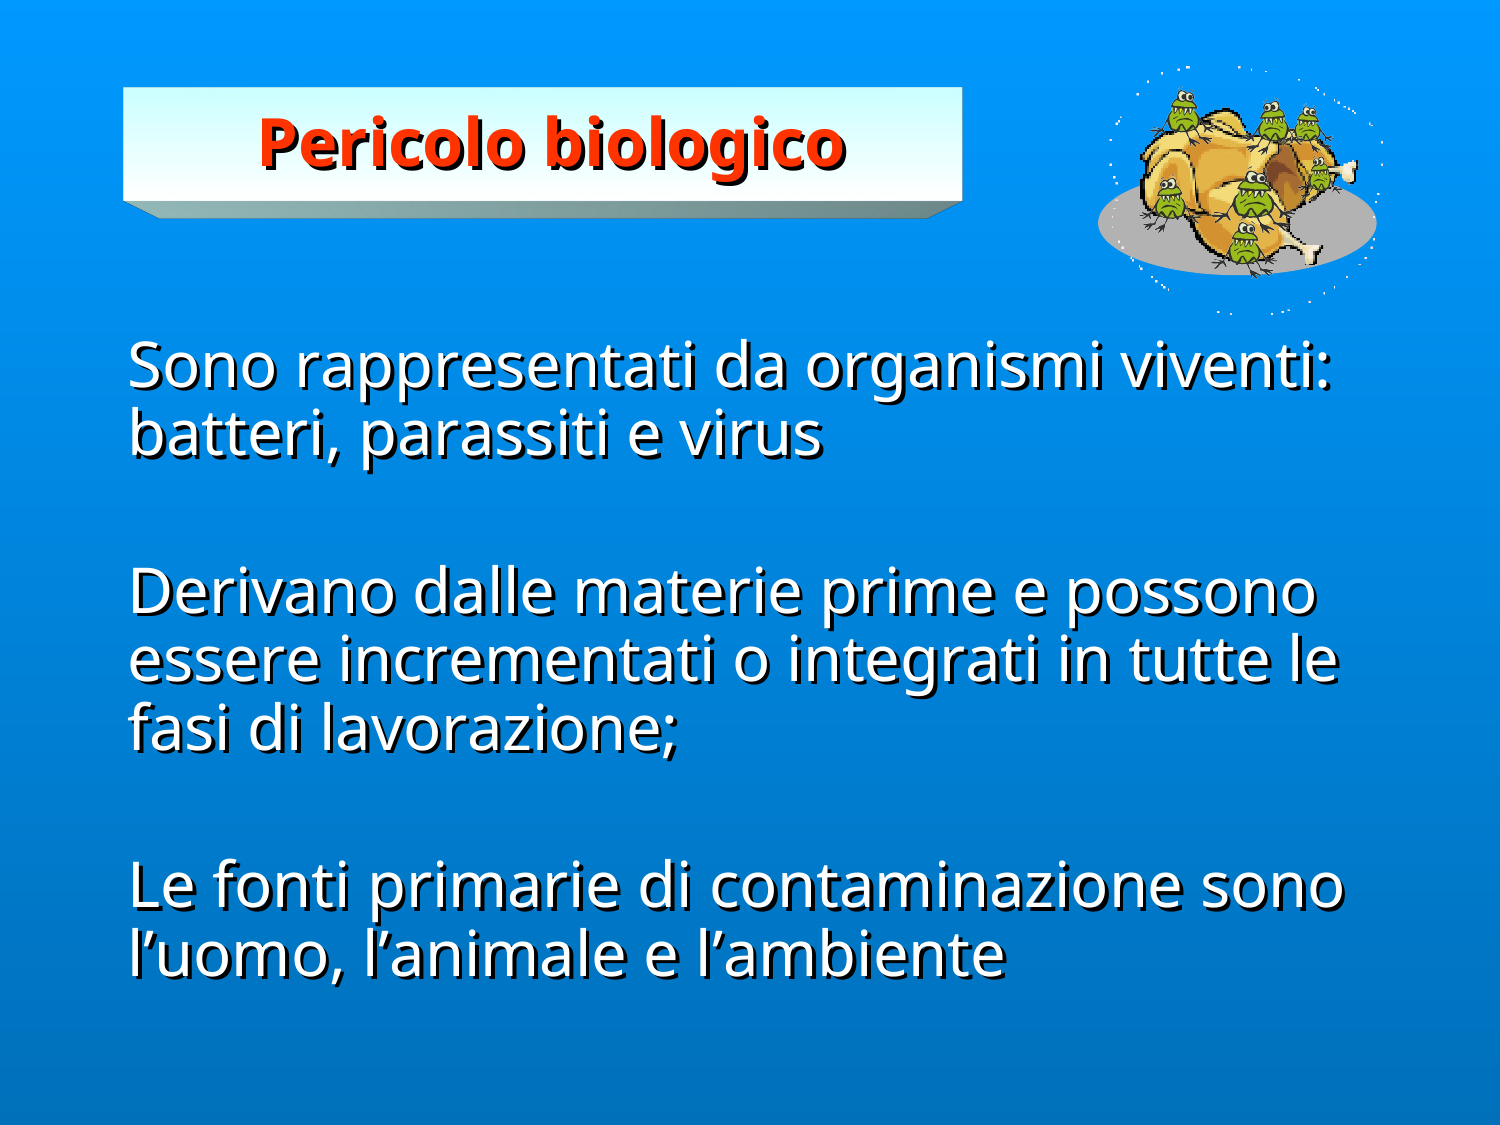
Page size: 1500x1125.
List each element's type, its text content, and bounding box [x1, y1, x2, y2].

list Sono rappresentati da organismi viventi: batteri, parassiti e virus Derivano dalle materie prime e possono essere incrementati o integrati in tutte le fasi di lavorazione; Le fonti primarie di contaminazione sono l’uomo, l’animale e l’ambiente [112, 324, 1388, 1000]
text_box [123, 87, 962, 200]
picture [1080, 66, 1412, 315]
text_box Pericolo biologico [155, 92, 947, 188]
